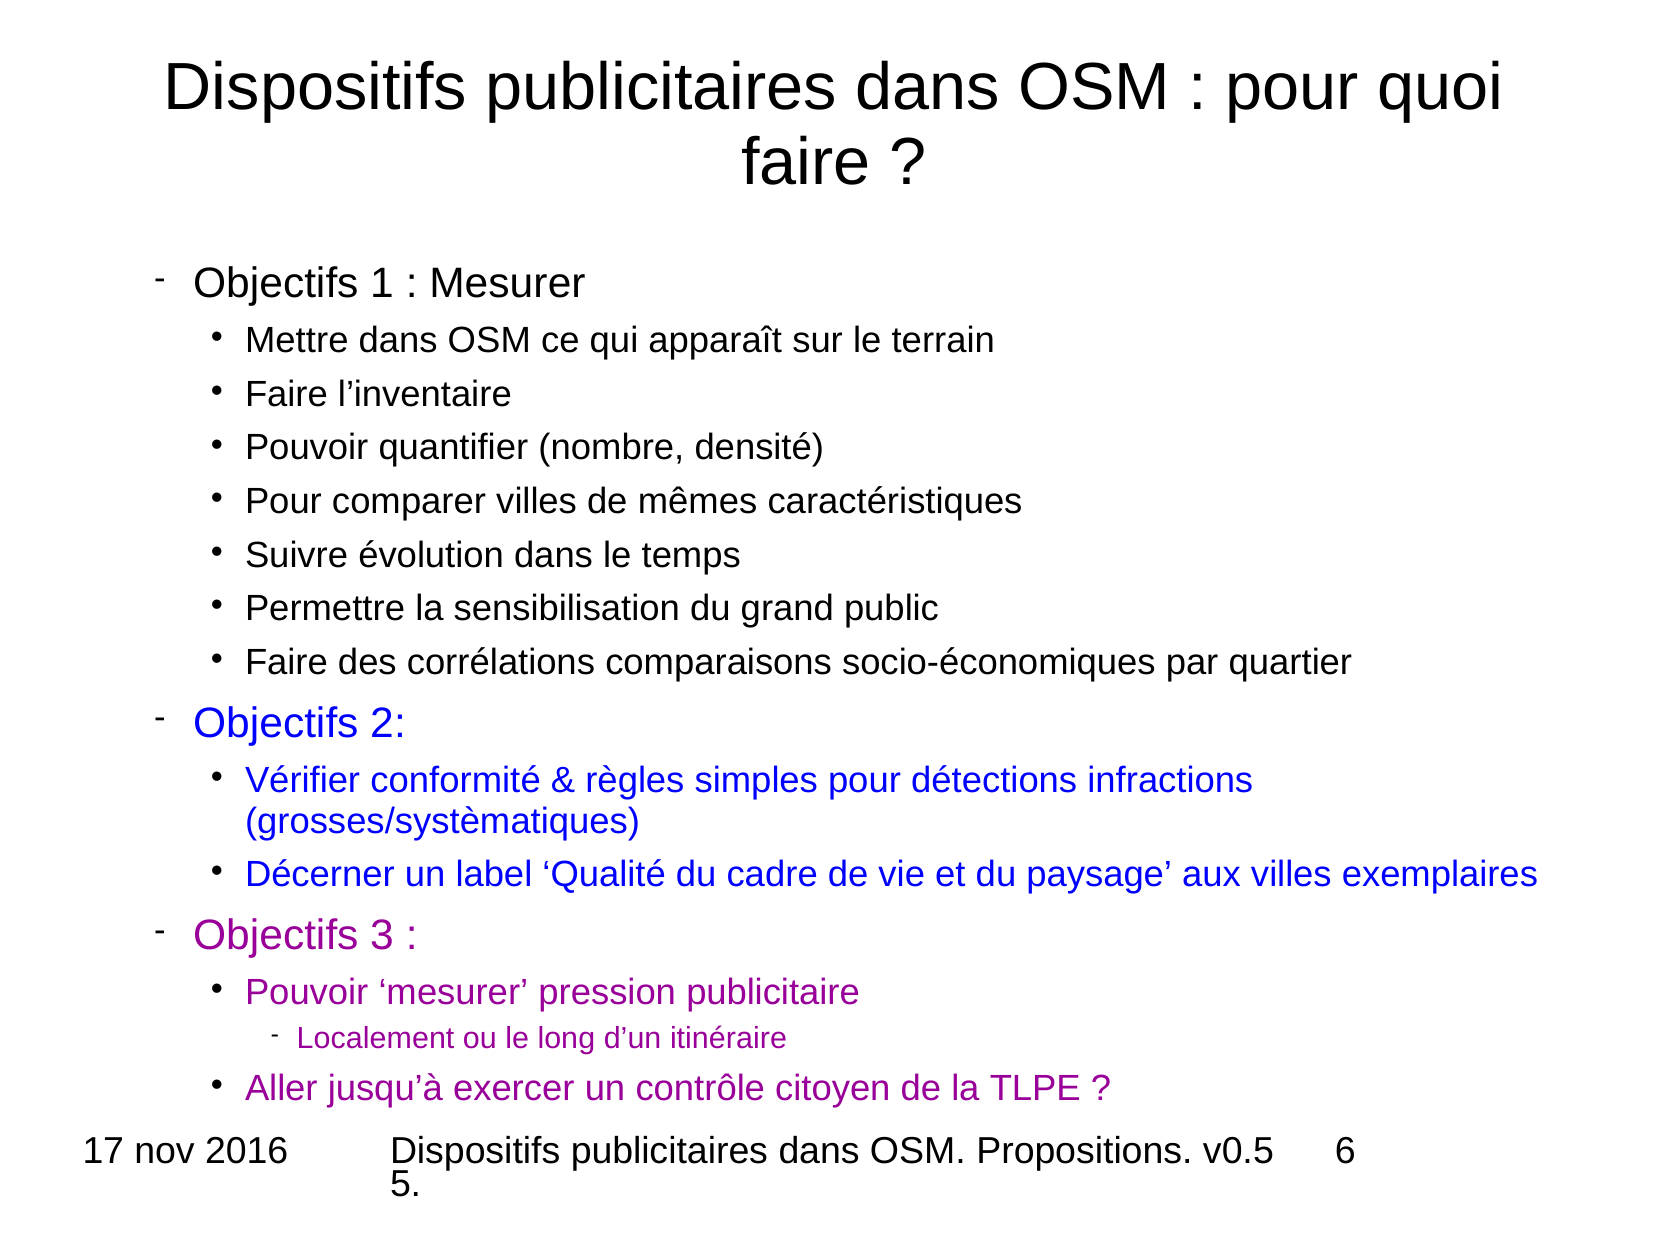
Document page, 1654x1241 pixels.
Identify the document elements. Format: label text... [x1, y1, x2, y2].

title Dispositifs publicitaires dans OSM : pour quoi faire ? [90, 19, 1579, 179]
list Objectifs 1 : Mesurer Mettre dans OSM ce qui apparaît sur le terrain Faire l’inventaire Pouvoir quantifier (nombre, densité) Pour comparer villes de mêmes caractéristiques Suivre évolution dans le temps Permettre la sensibilisation du grand public Faire des corrélations comparaisons socio-économiques par quartier Objectifs 2: Vérifier conformité & règles simples pour détections infractions (grosses/systèmatiques) Décerner un label ‘Qualité du cadre de vie et du paysage’ aux villes exemplaires Objectifs 3 : Pouvoir ‘mesurer’ pression publicitaire Localement ou le long d’un itinéraire Aller jusqu’à exercer un contrôle citoyen de la TLPE ? [90, 179, 1579, 1110]
